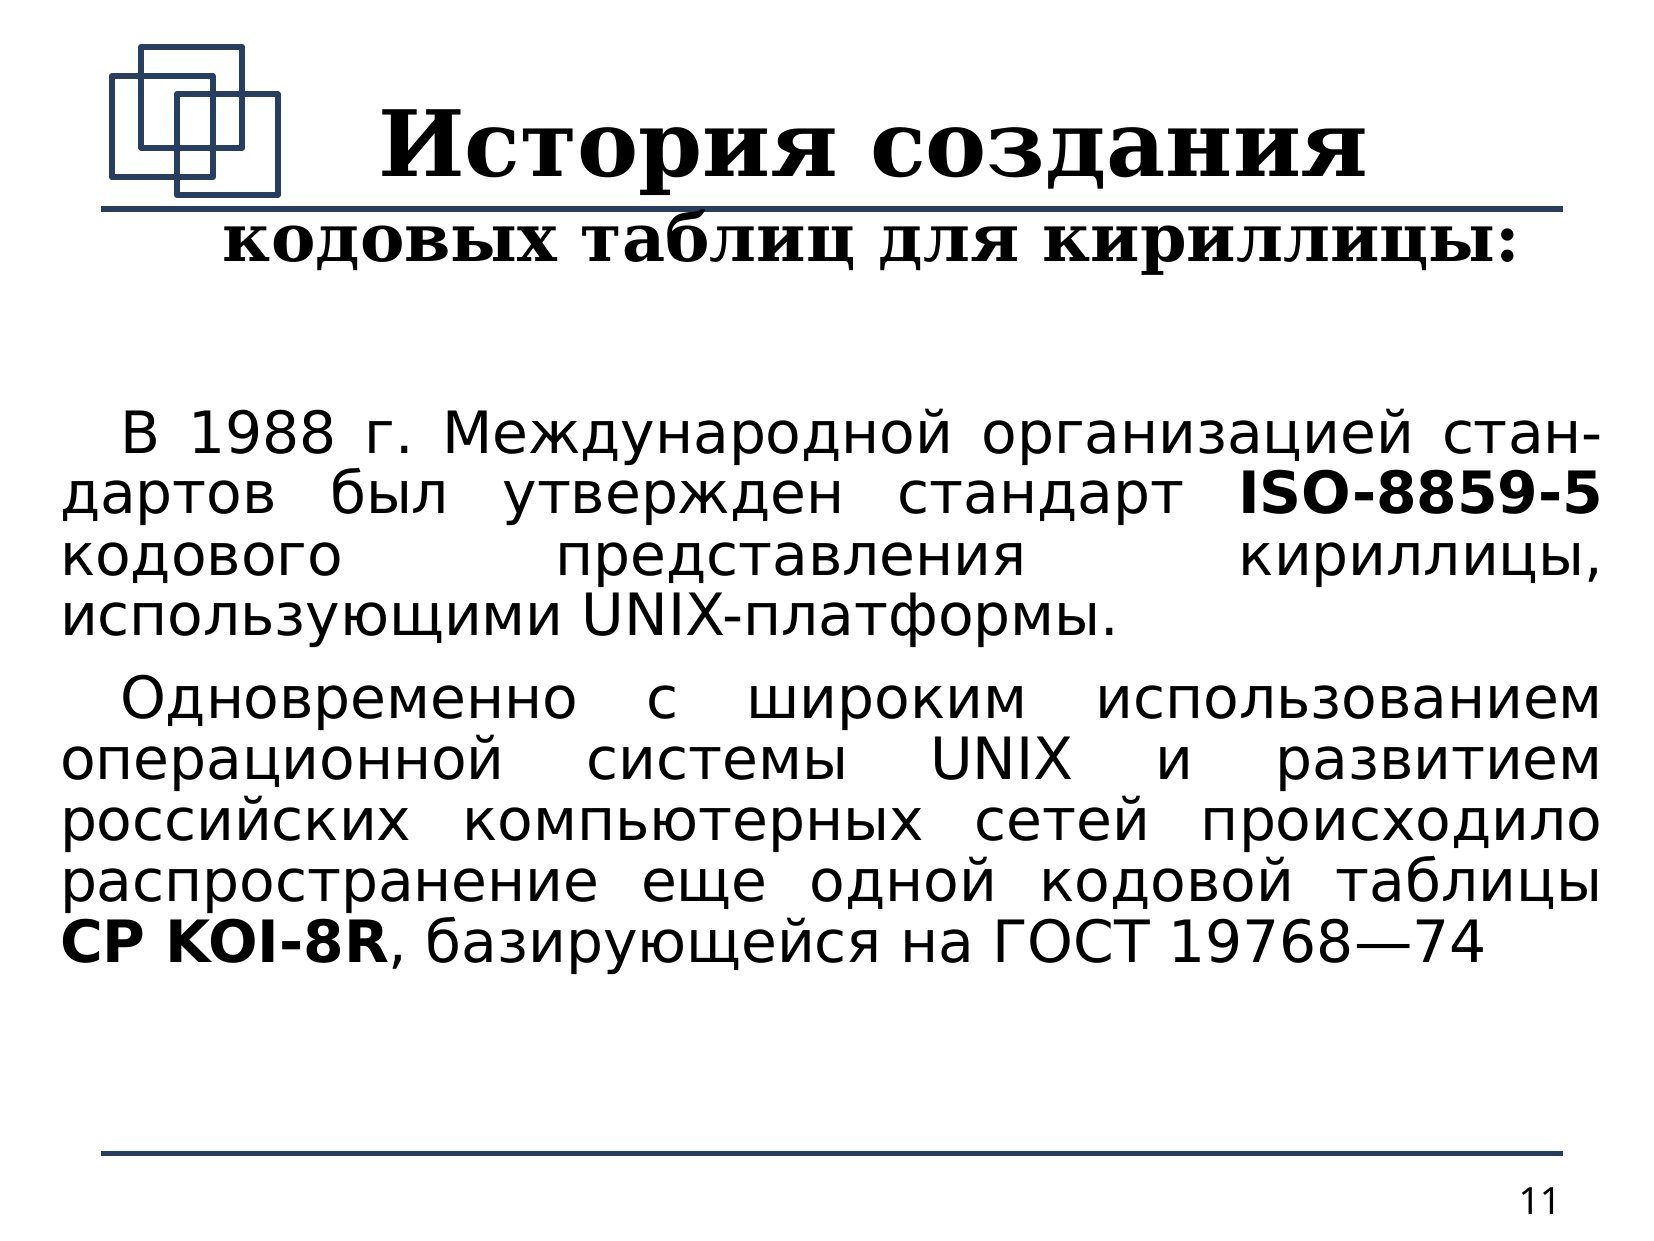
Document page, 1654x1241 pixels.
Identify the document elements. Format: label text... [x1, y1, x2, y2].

text_box В 1988 г. Международной организацией стан-дартов был утвержден стандарт ISO-8859-5 кодового представления кириллицы, использующими UNIX-платформы. Одновременно с широким использованием операционной системы UNIX и развитием российских компьютерных сетей происходило распространение еще одной кодовой таблицы CP KOI-8R, базирующейся на ГОСТ 19768—74 [45, 396, 1619, 1167]
title История создания кодовых таблиц для кириллицы: [130, 47, 1615, 312]
